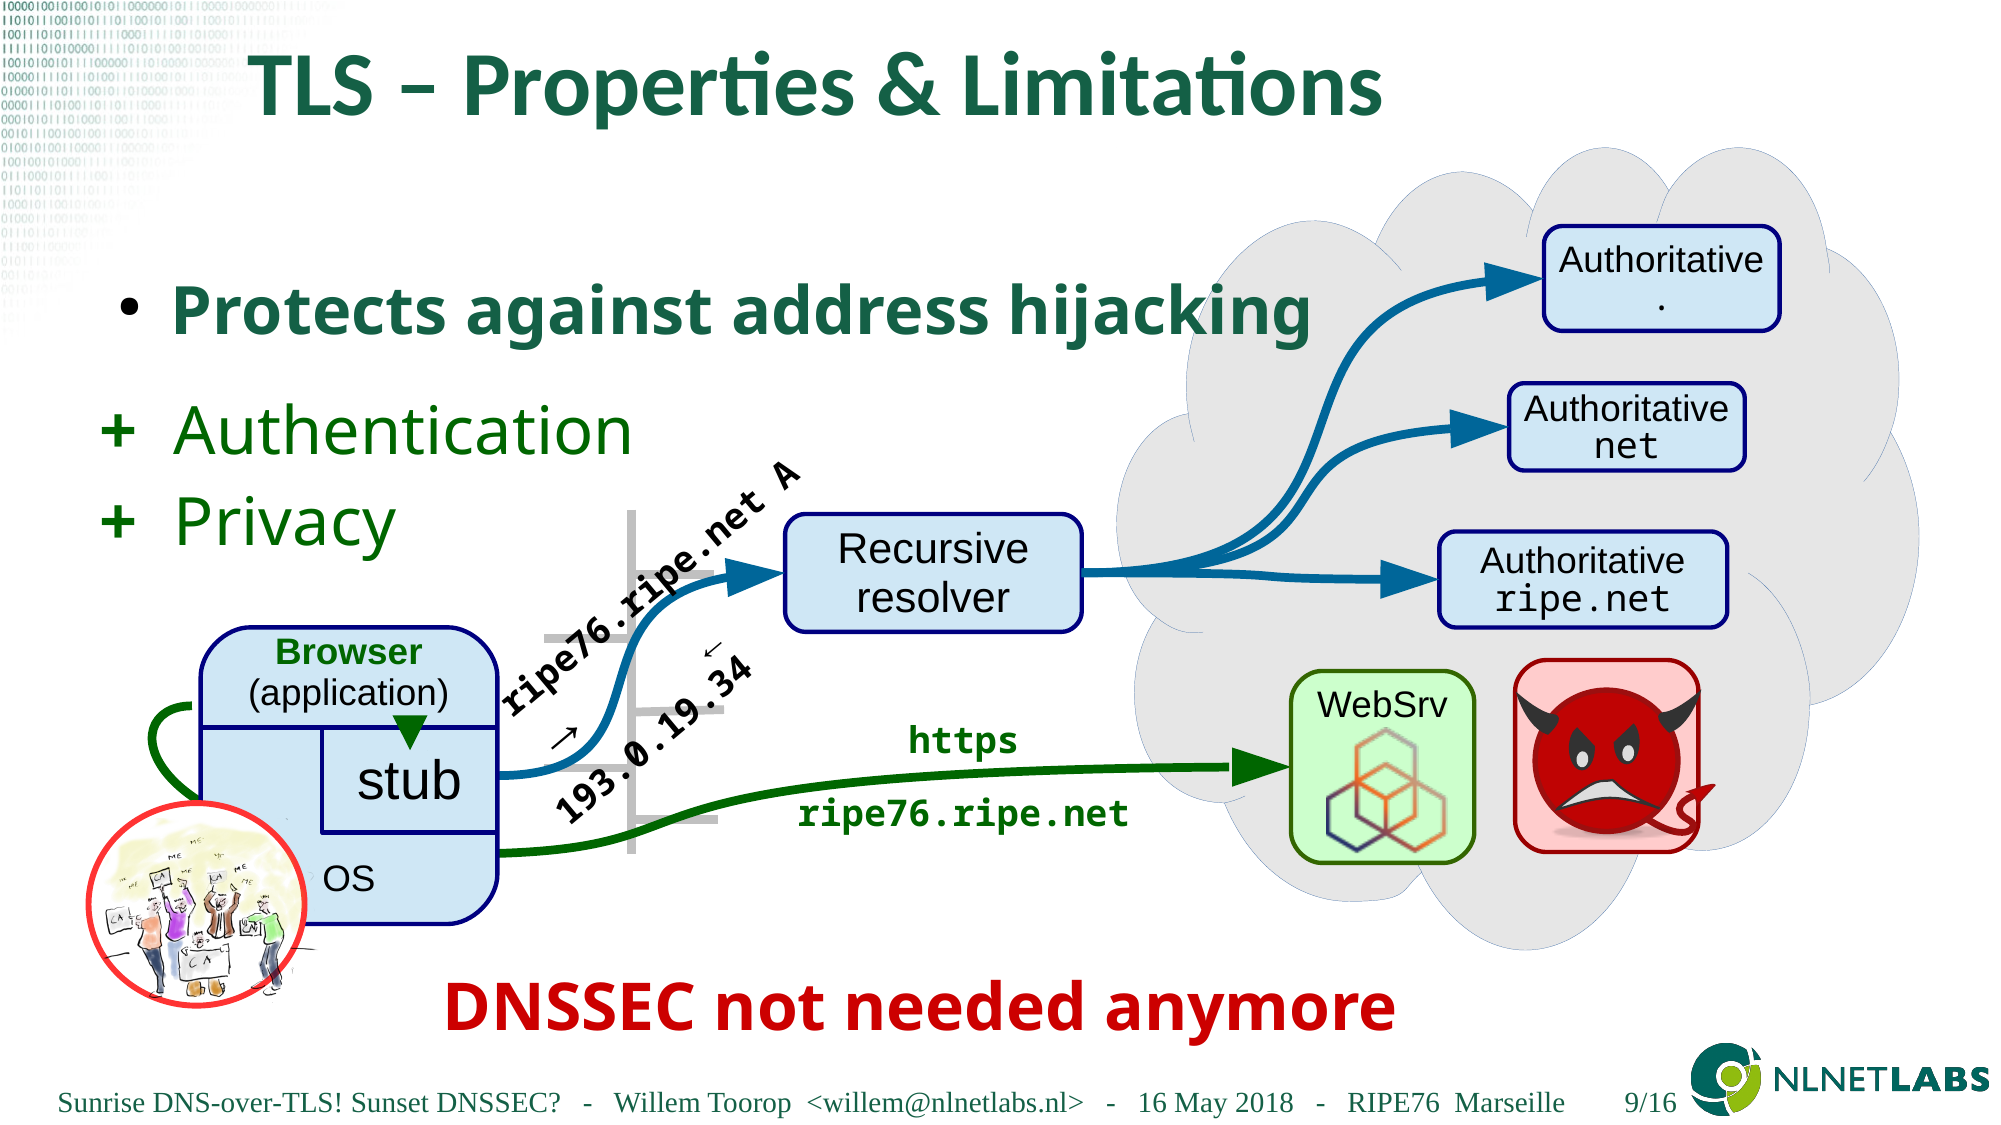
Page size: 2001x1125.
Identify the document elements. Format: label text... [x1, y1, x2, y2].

text_box [88, 862, 98, 946]
picture [1691, 1043, 1989, 1116]
picture [1, 1, 1920, 951]
list Protects against address hijacking + Authentication + Privacy [99, 263, 1901, 1016]
title TLS – Properties & Limitations [99, 44, 1901, 233]
text_box DNSSEC not needed anymore [442, 1016, 1660, 1053]
